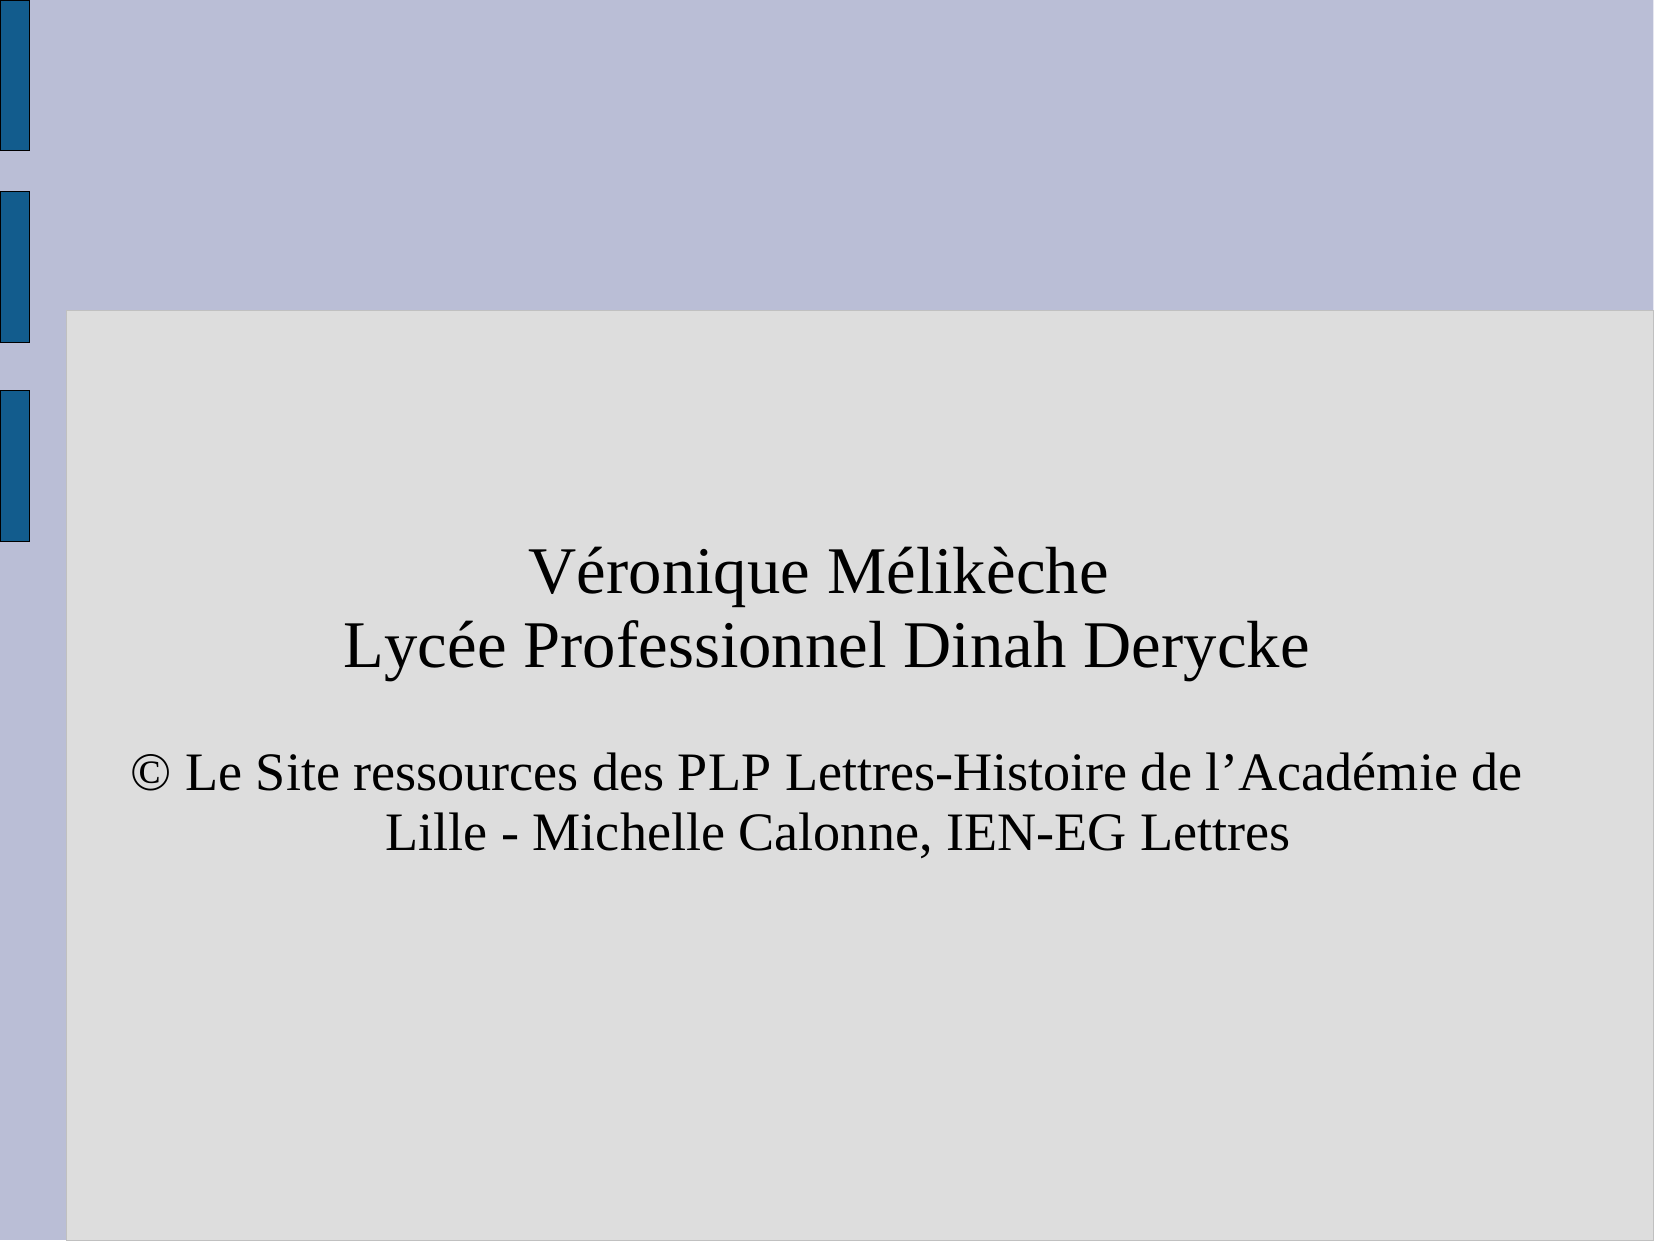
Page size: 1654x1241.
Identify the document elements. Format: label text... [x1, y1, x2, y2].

subtitle Véronique Mélikèche Lycée Professionnel Dinah Derycke © Le Site ressources des PLP Lettres-Histoire de l’Académie de Lille - Michelle Calonne, IEN-EG Lettres [121, 344, 1534, 1127]
